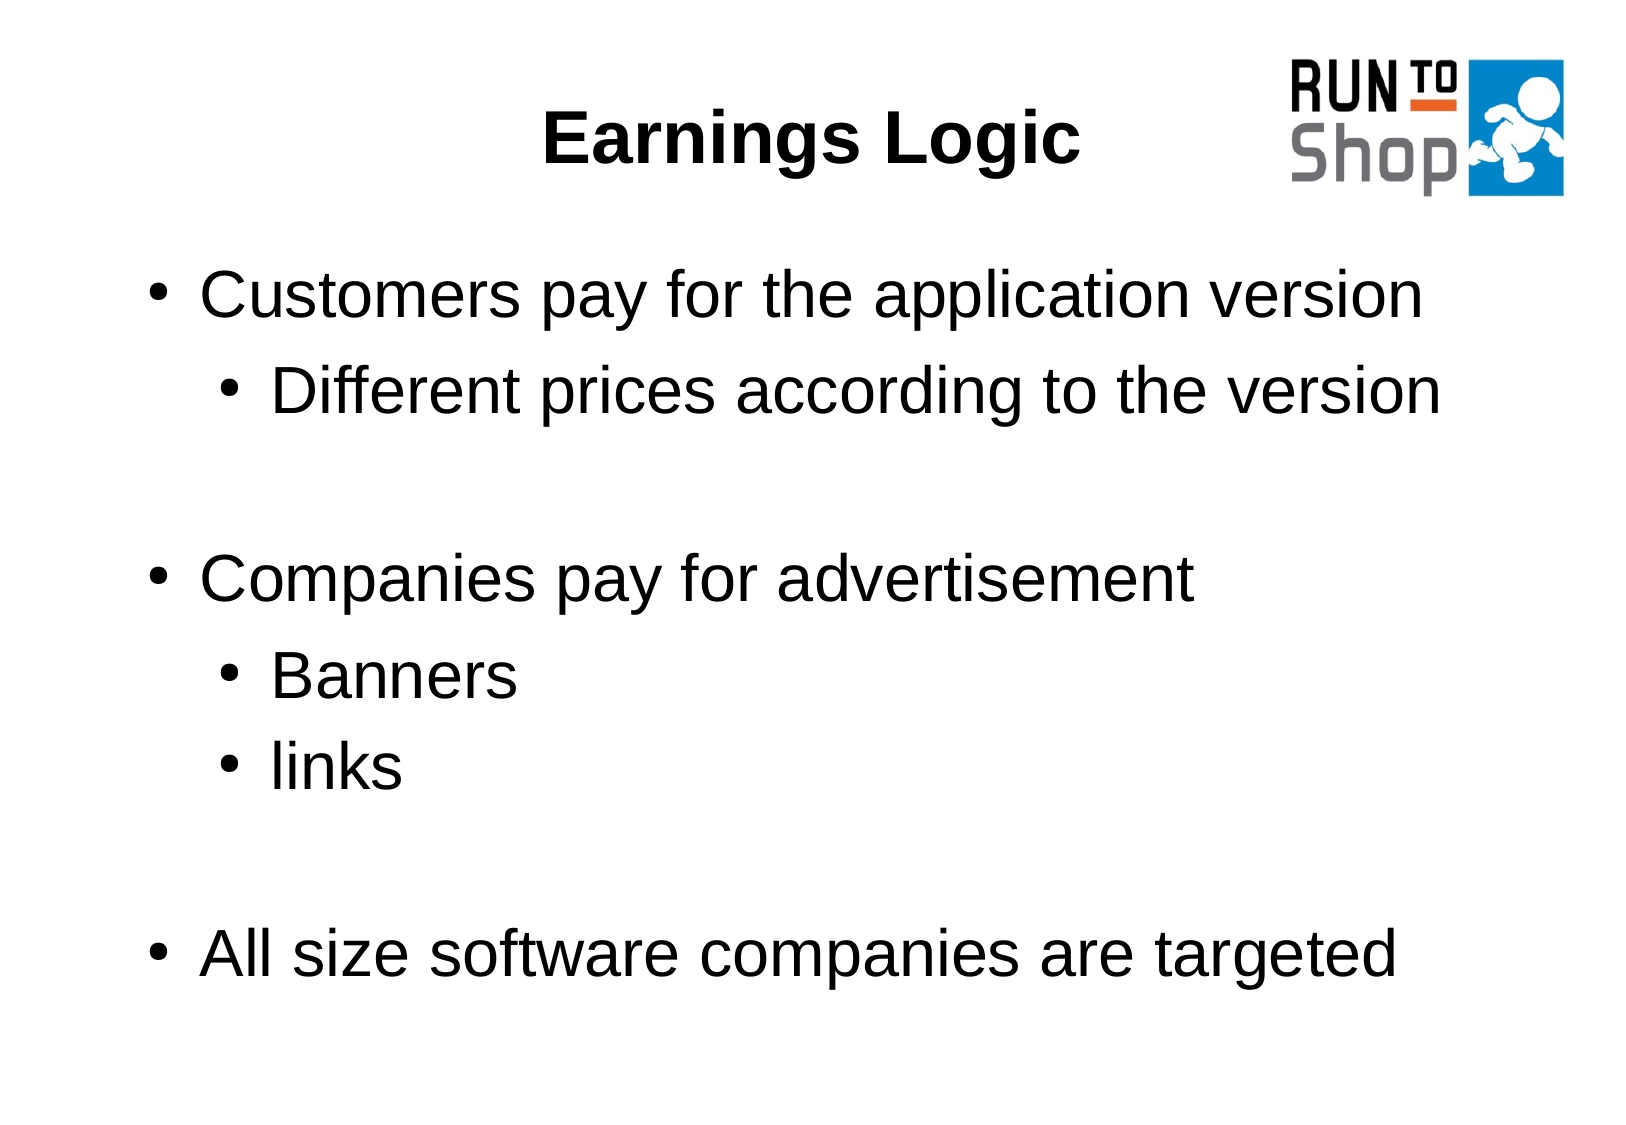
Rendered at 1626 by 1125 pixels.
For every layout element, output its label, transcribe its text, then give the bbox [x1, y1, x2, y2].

picture [1288, 58, 1565, 198]
title Earnings Logic [81, 44, 1544, 233]
list Customers pay for the application version Different prices according to the version Companies pay for advertisement Banners links All size software companies are targeted [81, 263, 1544, 1006]
